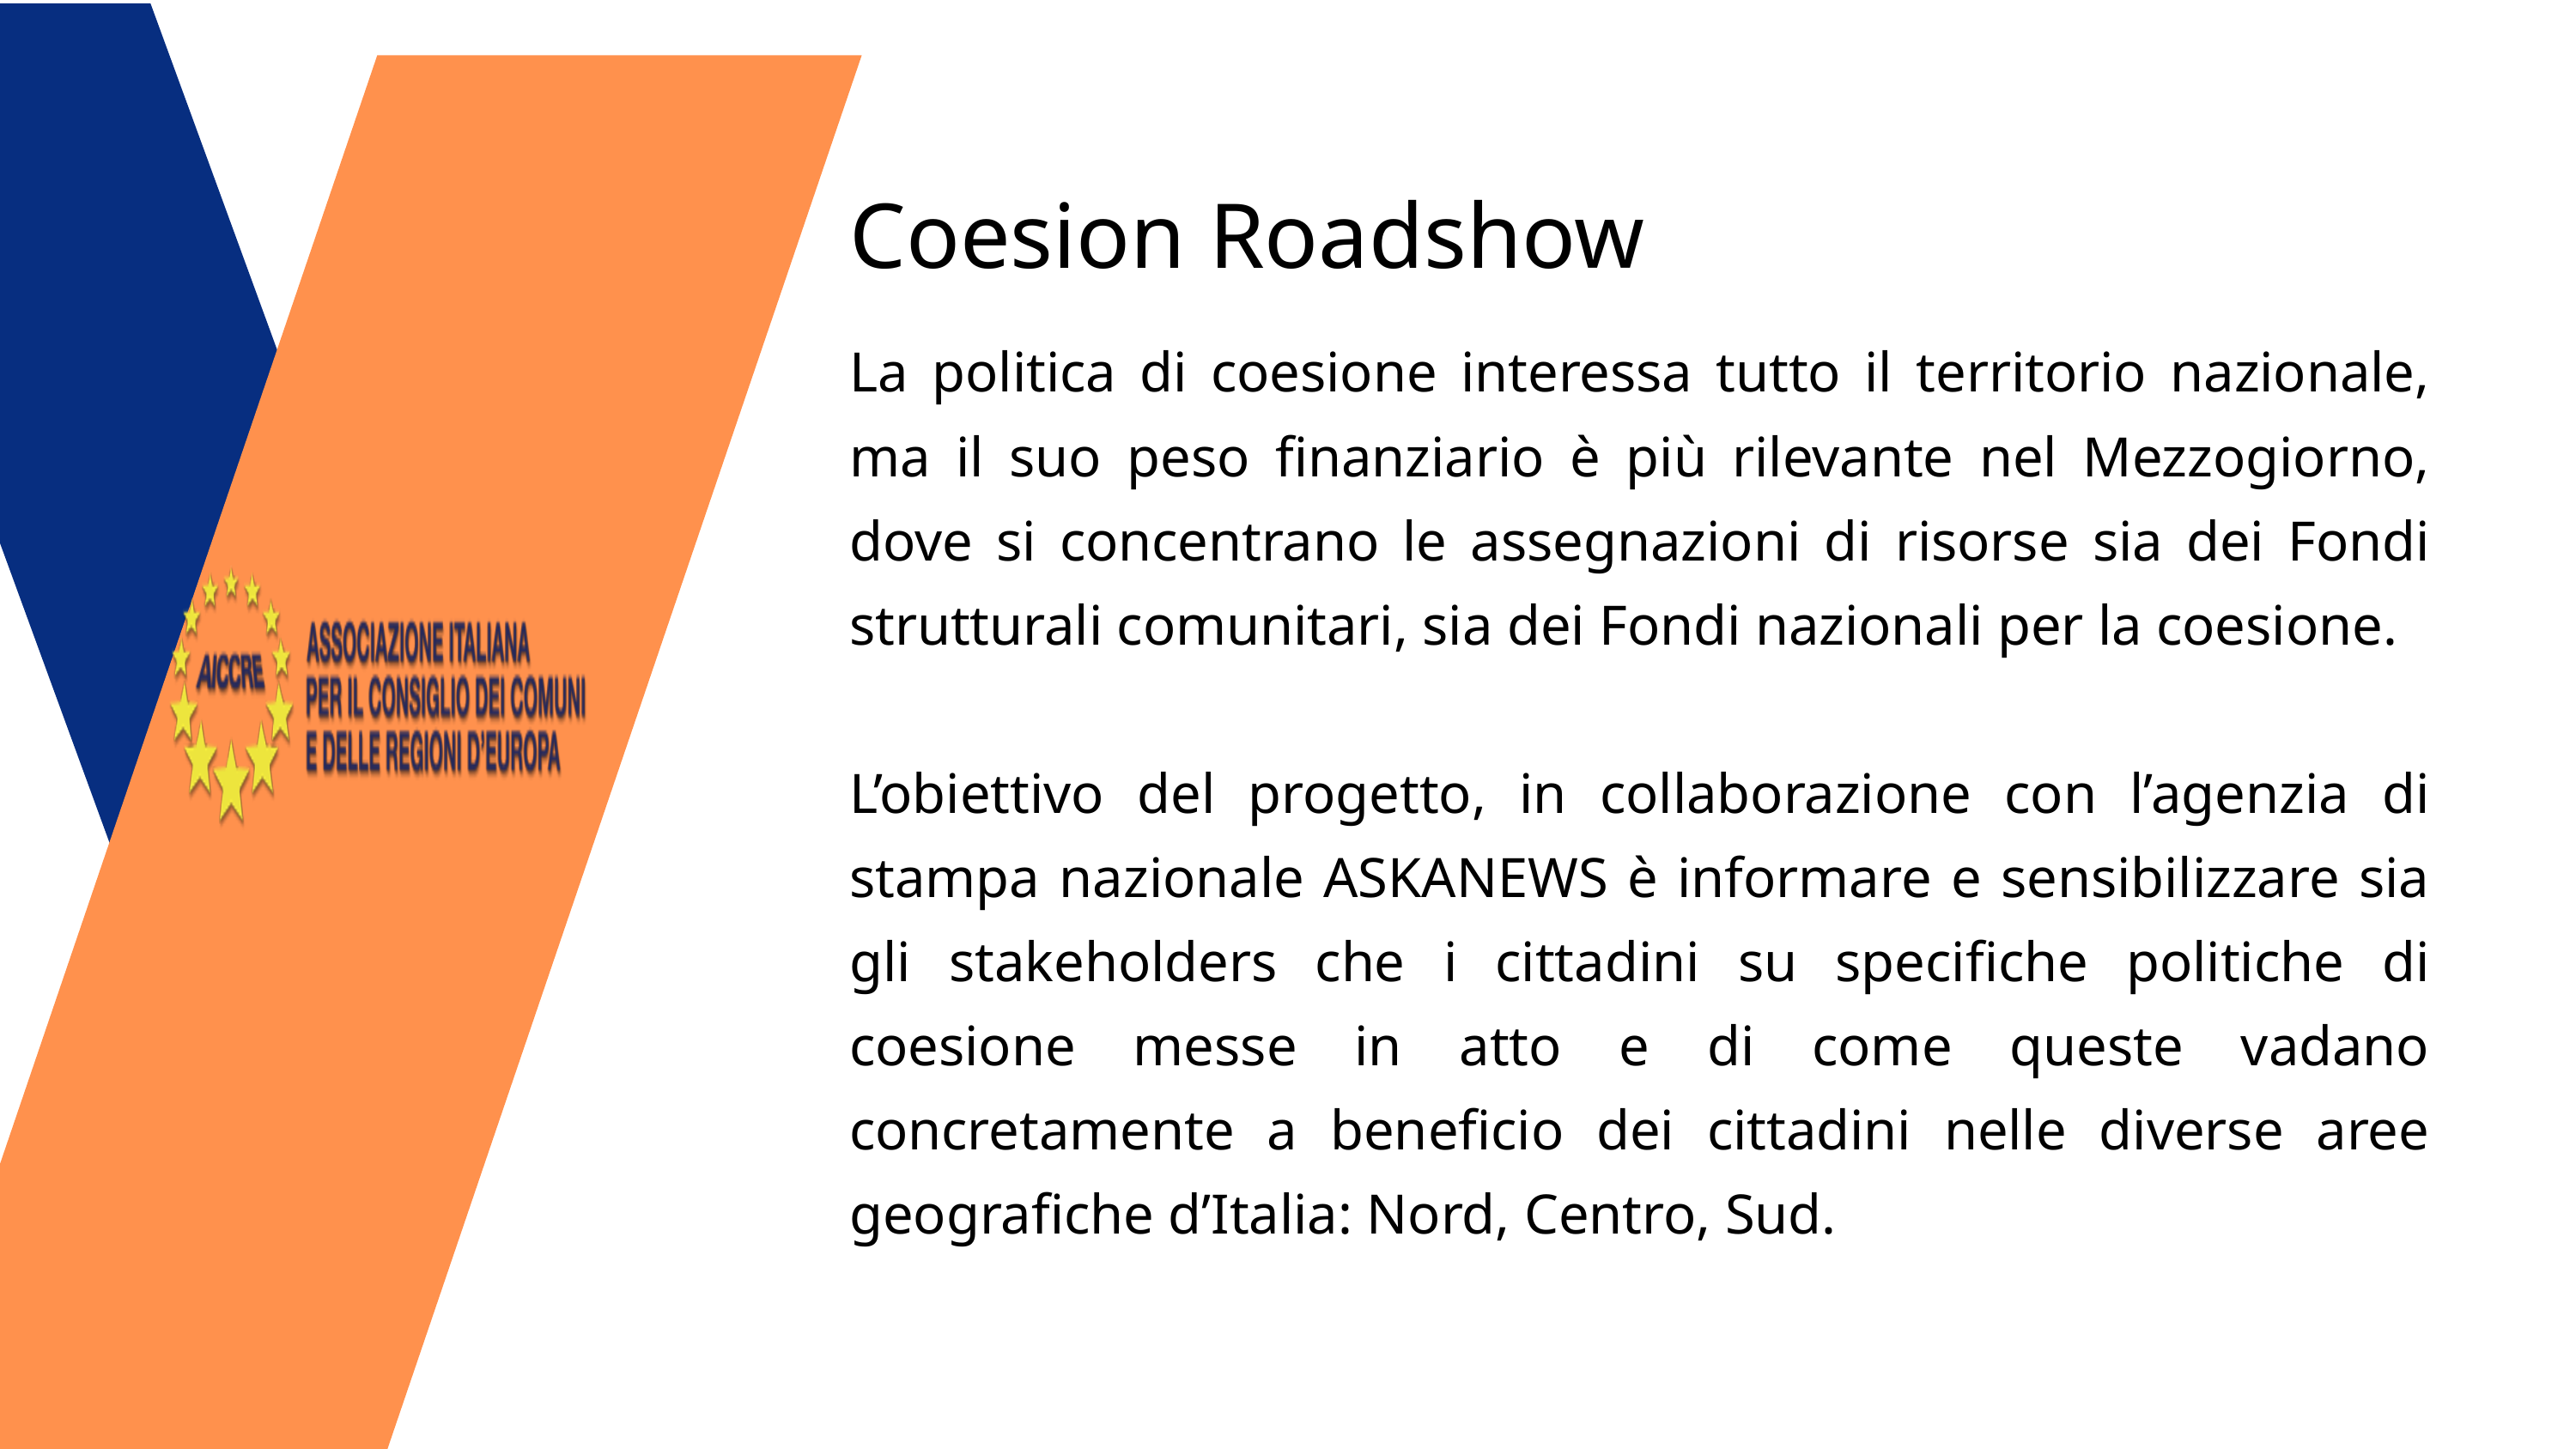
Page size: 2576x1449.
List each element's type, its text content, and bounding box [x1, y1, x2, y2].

text_box La politica di coesione interessa tutto il territorio nazionale, ma il suo peso finanziario è più rilevante nel Mezzogiorno, dove si concentrano le assegnazioni di risorse sia dei Fondi strutturali comunitari, sia dei Fondi nazionali per la coesione. L’obiettivo del progetto, in collaborazione con l’agenzia di stampa nazionale ASKANEWS è informare e sensibilizzare sia gli stakeholders che i cittadini su specifiche politiche di coesione messe in atto e di come queste vadano concretamente a beneficio dei cittadini nelle diverse aree geografiche d’Italia: Nord, Centro, Sud. [849, 318, 2432, 1449]
text_box Coesion Roadshow [849, 161, 2456, 287]
text_box [0, 3, 862, 1449]
